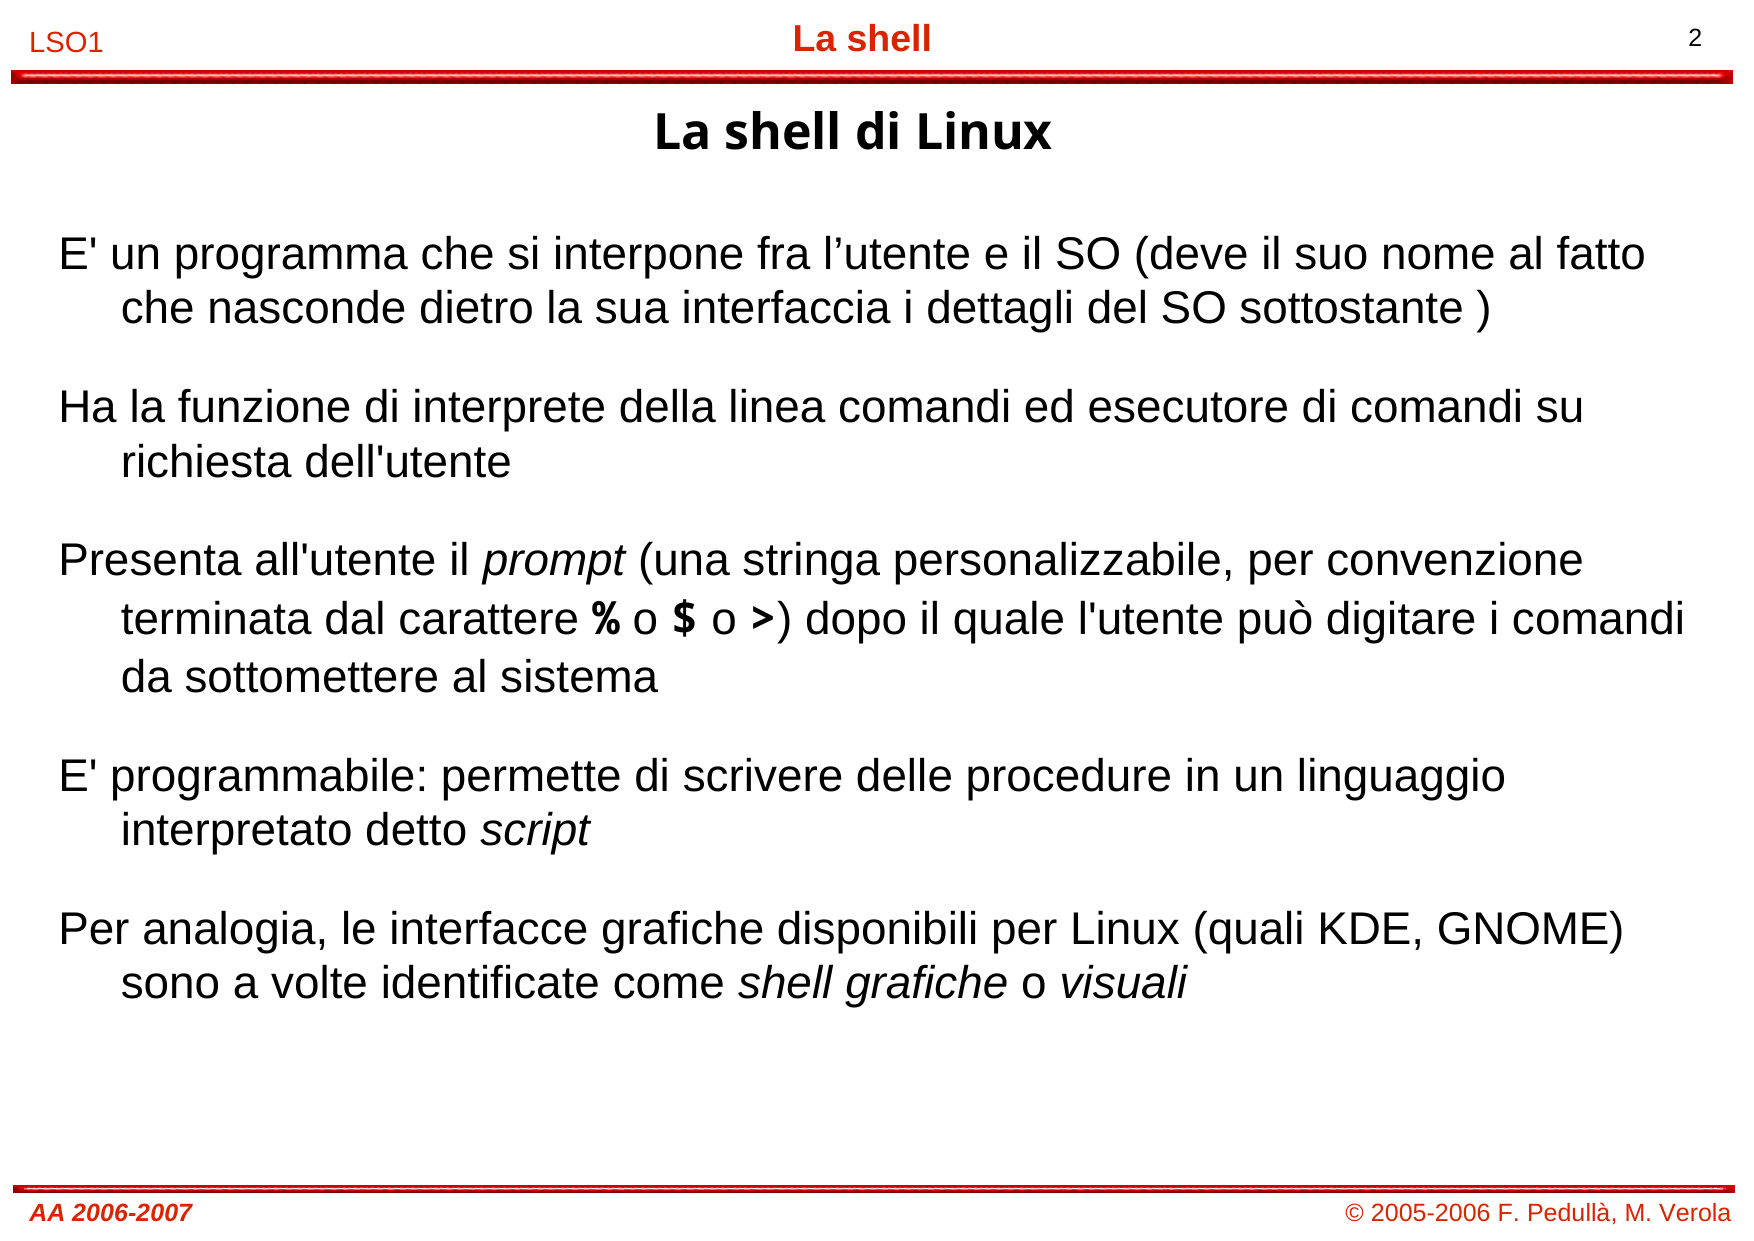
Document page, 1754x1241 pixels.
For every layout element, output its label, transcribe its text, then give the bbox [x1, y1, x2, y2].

picture [13, 1185, 1735, 1193]
list E' un programma che si interpone fra l’utente e il SO (deve il suo nome al fatto che nasconde dietro la sua interfaccia i dettagli del SO sottostante ) Ha la funzione di interprete della linea comandi ed esecutore di comandi su richiesta dell'utente Presenta all'utente il prompt (una stringa personalizzabile, per convenzione terminata dal carattere % o $ o >) dopo il quale l'utente può digitare i comandi da sottomettere al sistema E' programmabile: permette di scrivere delle procedure in un linguaggio interpretato detto script Per analogia, le interfacce grafiche disponibili per Linux (quali KDE, GNOME) sono a volte identificate come shell grafiche o visuali [58, 224, 1696, 1030]
title La shell di Linux [653, 84, 1101, 180]
picture [11, 70, 1733, 84]
